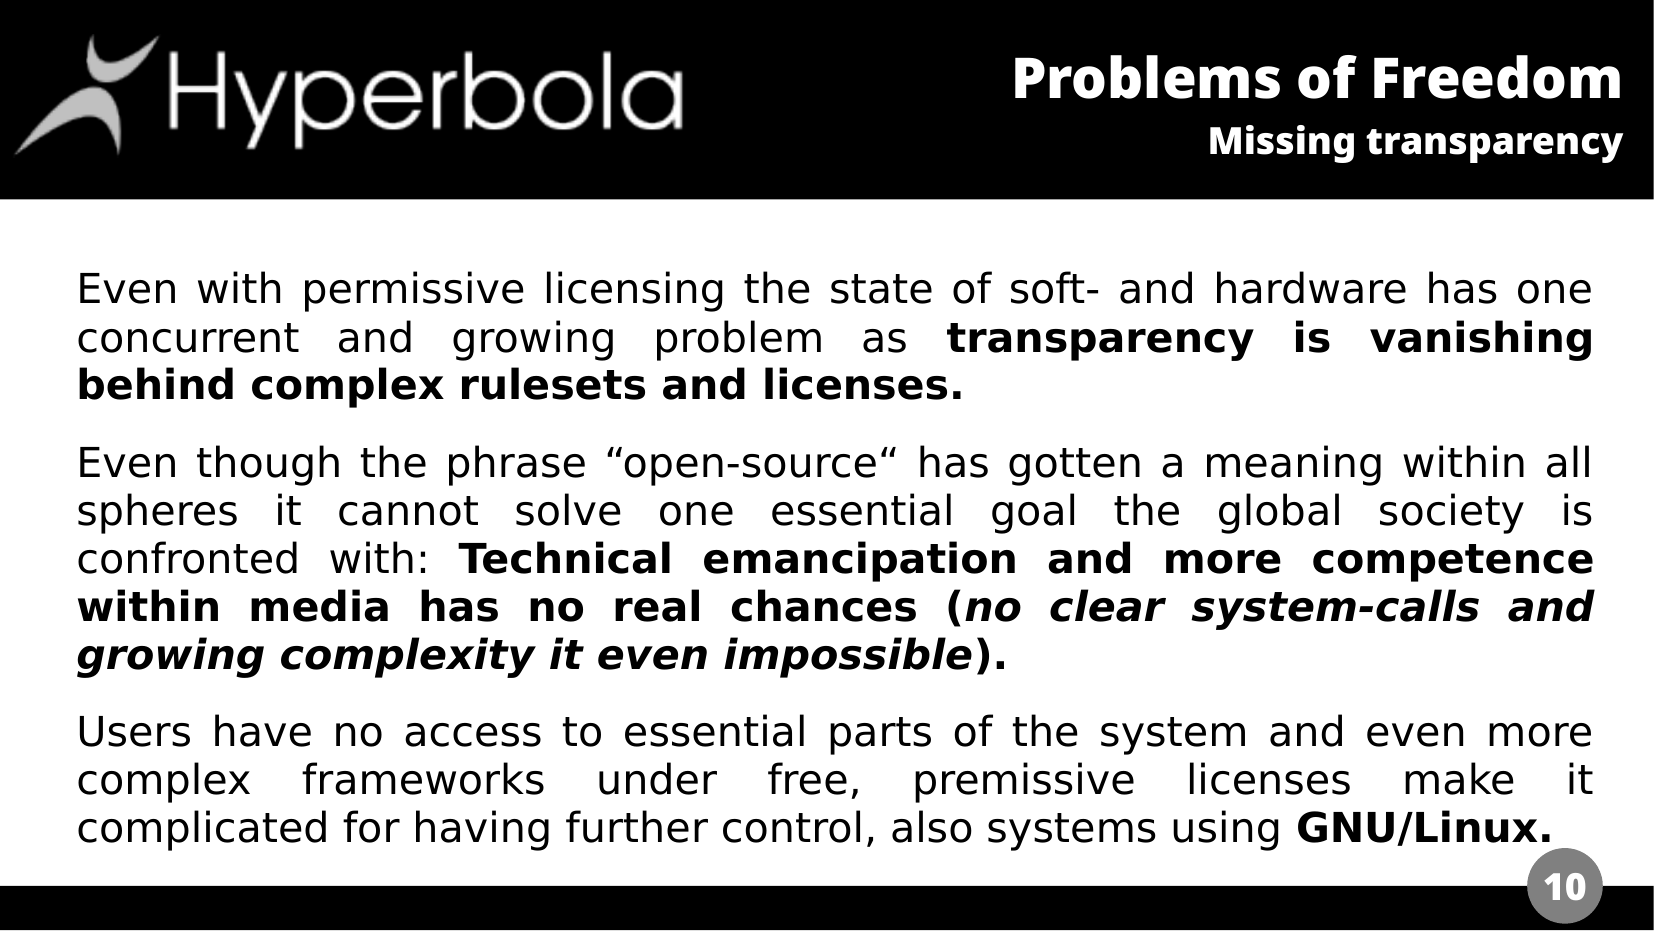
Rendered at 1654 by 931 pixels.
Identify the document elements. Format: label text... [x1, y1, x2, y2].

picture [11, 34, 691, 158]
title Problems of Freedom Missing transparency [708, 42, 1625, 161]
list Even with permissive licensing the state of soft- and hardware has one concurrent and growing problem as transparency is vanishing behind complex rulesets and licenses. Even though the phrase “open-source“ has gotten a meaning within all spheres it cannot solve one essential goal the global society is confronted with: Technical emancipation and more competence within media has no real chances (no clear system-calls and growing complexity it even impossible). Users have no access to essential parts of the system and even more complex frameworks under free, premissive licenses make it complicated for having further control, also systems using GNU/Linux. [59, 265, 1595, 857]
